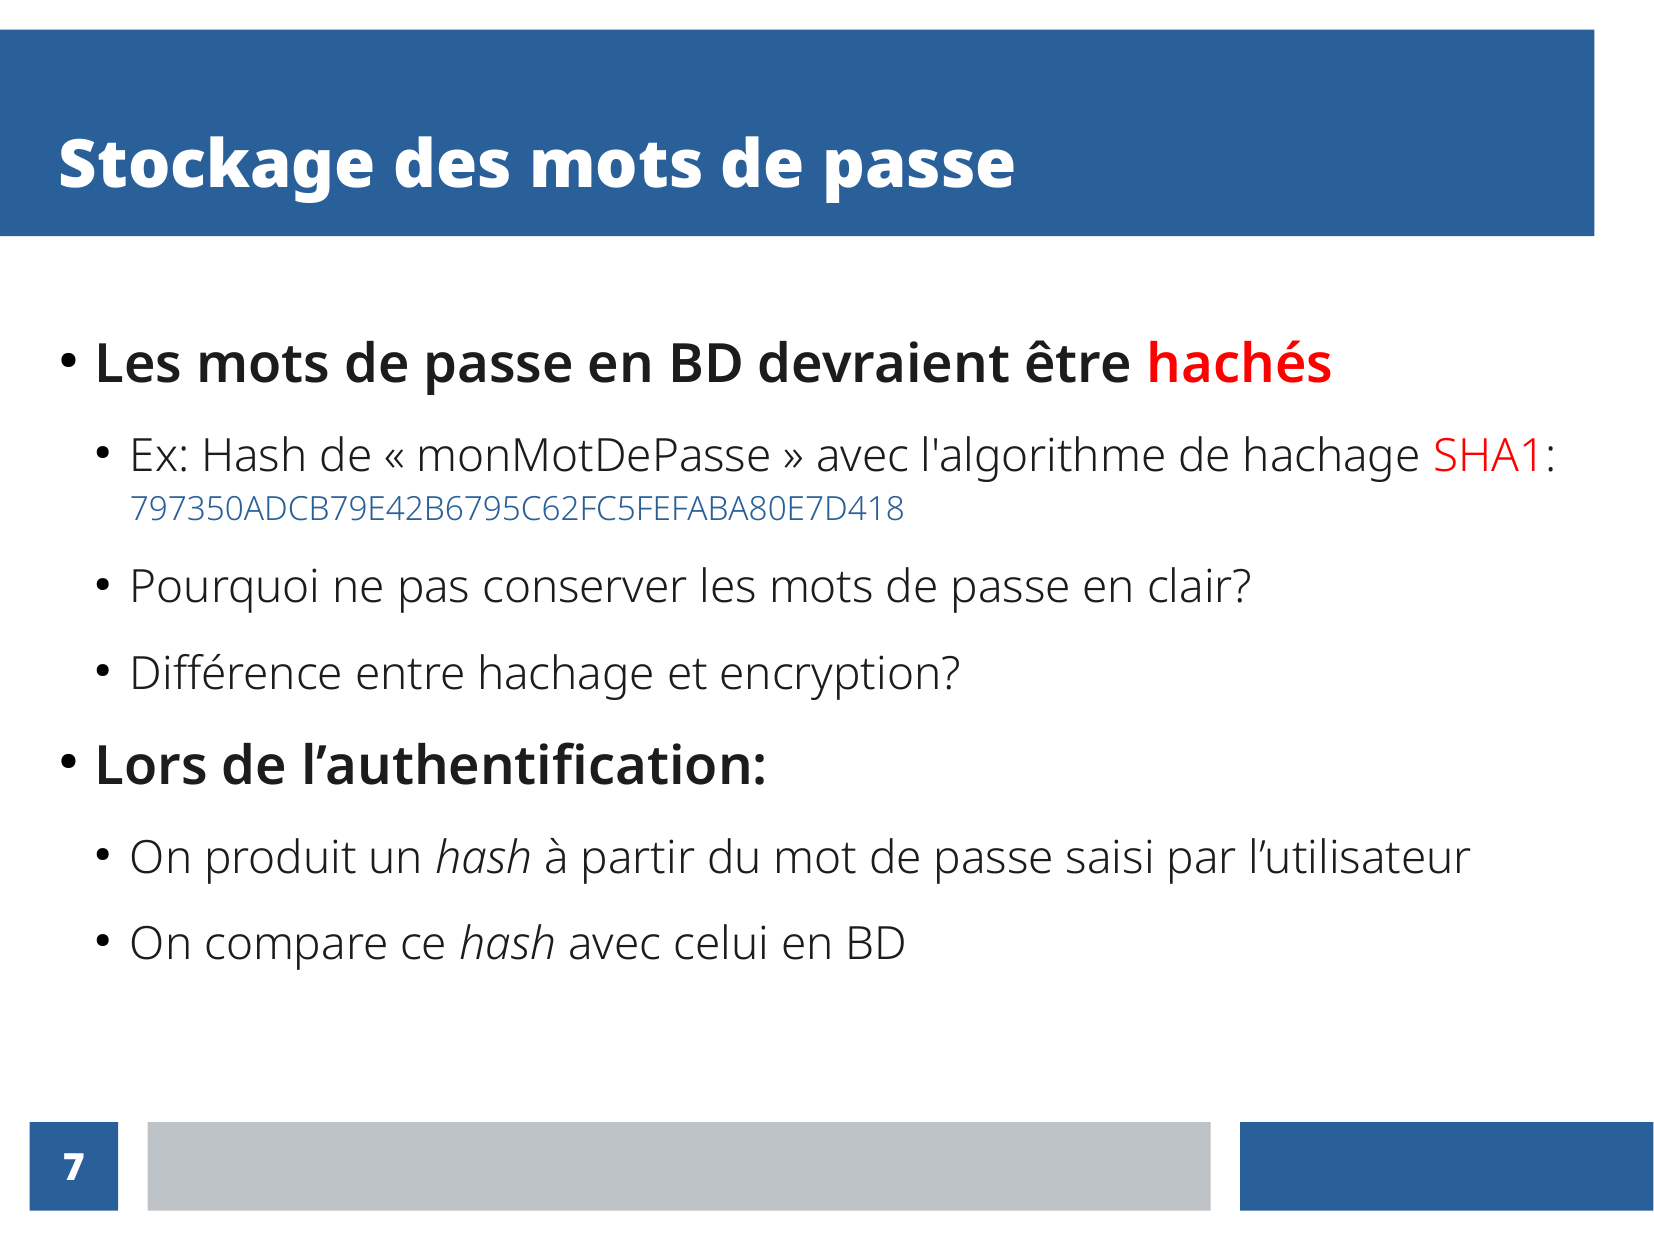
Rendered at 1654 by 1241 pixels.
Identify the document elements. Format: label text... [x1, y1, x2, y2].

list Les mots de passe en BD devraient être hachés Ex: Hash de « monMotDePasse » avec l'algorithme de hachage SHA1: 797350ADCB79E42B6795C62FC5FEFABA80E7D418 Pourquoi ne pas conserver les mots de passe en clair? Différence entre hachage et encryption? Lors de l’authentification: On produit un hash à partir du mot de passe saisi par l’utilisateur On compare ce hash avec celui en BD [59, 324, 1565, 1093]
title Stockage des mots de passe [59, 59, 1595, 207]
